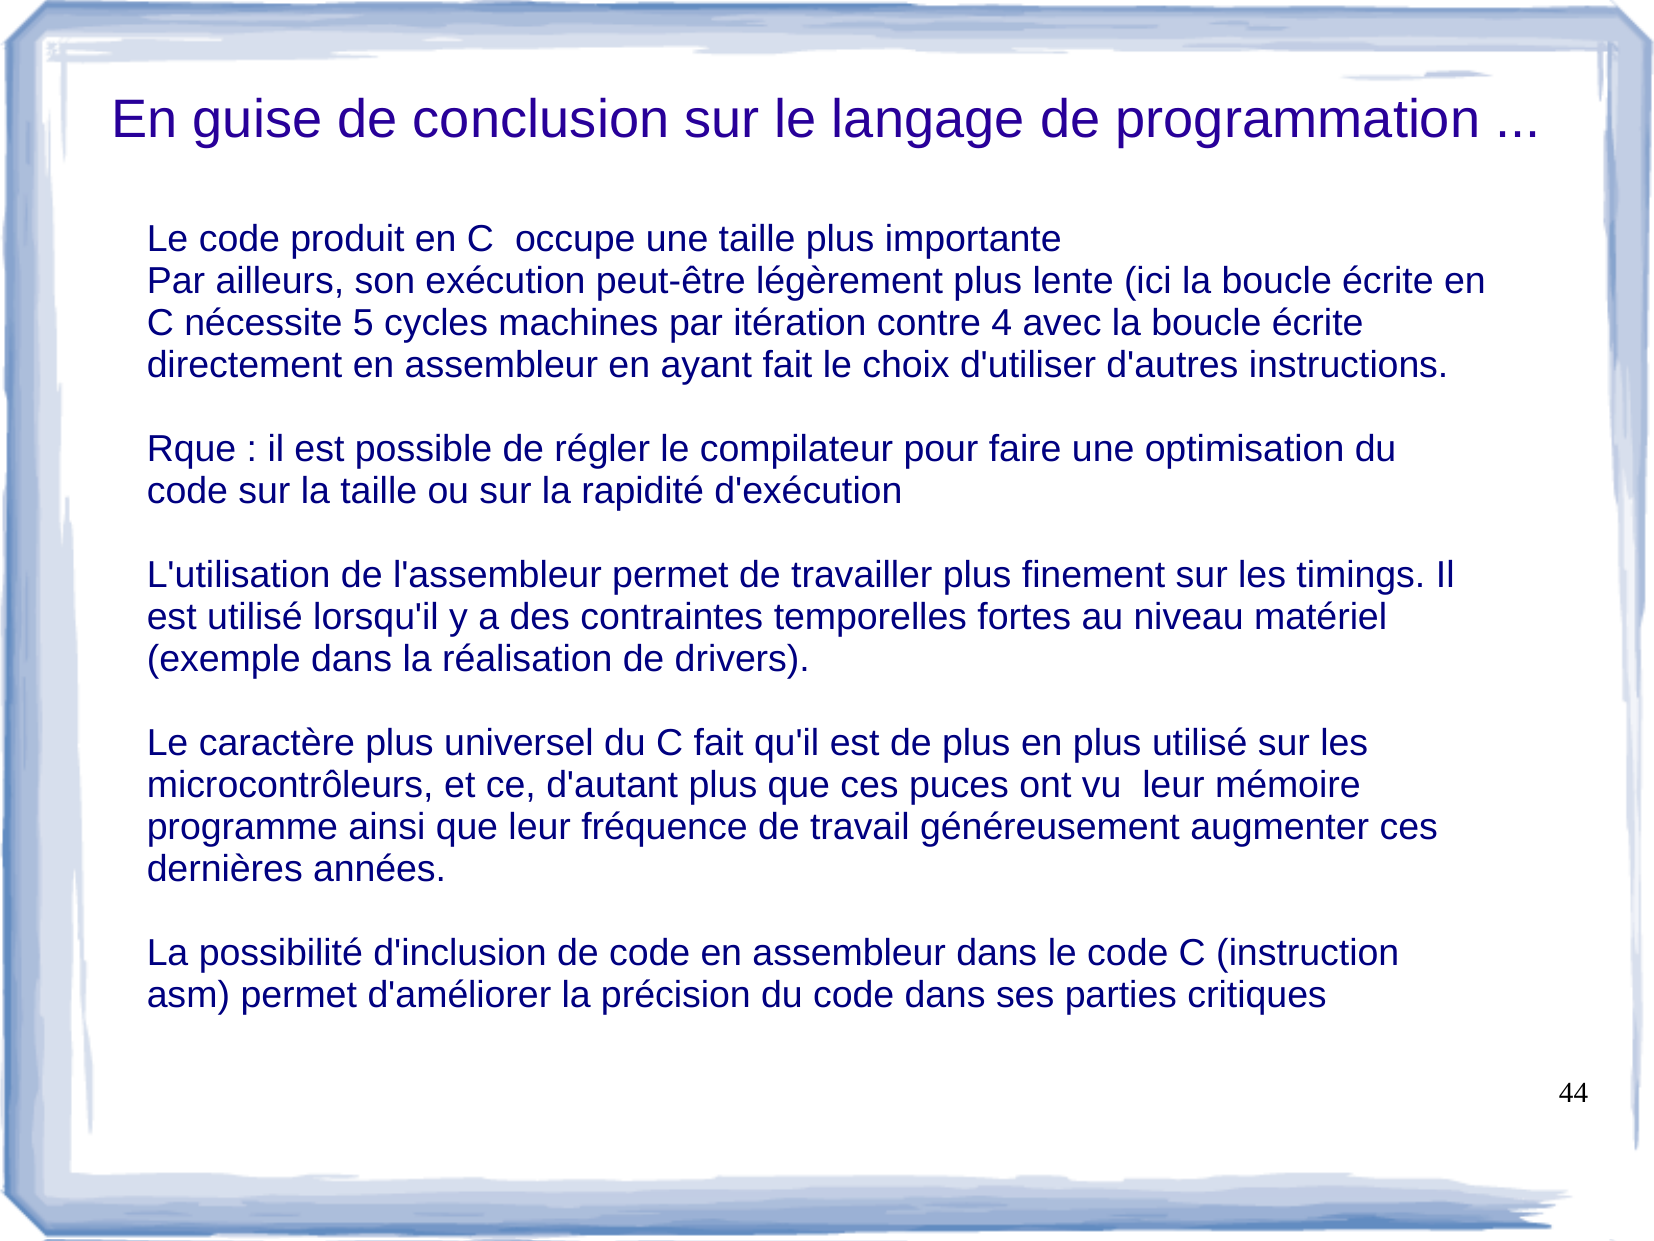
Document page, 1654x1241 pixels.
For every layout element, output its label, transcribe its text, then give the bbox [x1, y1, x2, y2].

text_box Le code produit en C occupe une taille plus importante Par ailleurs, son exécution peut-être légèrement plus lente (ici la boucle écrite en C nécessite 5 cycles machines par itération contre 4 avec la boucle écrite directement en assembleur en ayant fait le choix d'utiliser d'autres instructions. Rque : il est possible de régler le compilateur pour faire une optimisation du code sur la taille ou sur la rapidité d'exécution L'utilisation de l'assembleur permet de travailler plus finement sur les timings. Il est utilisé lorsqu'il y a des contraintes temporelles fortes au niveau matériel (exemple dans la réalisation de drivers). Le caractère plus universel du C fait qu'il est de plus en plus utilisé sur les microcontrôleurs, et ce, d'autant plus que ces puces ont vu leur mémoire programme ainsi que leur fréquence de travail généreusement augmenter ces dernières années. La possibilité d'inclusion de code en assembleur dans le code C (instruction asm) permet d'améliorer la précision du code dans ses parties critiques [132, 210, 1503, 1065]
picture [0, 0, 1654, 1241]
title En guise de conclusion sur le langage de programmation ... [82, 49, 1571, 189]
